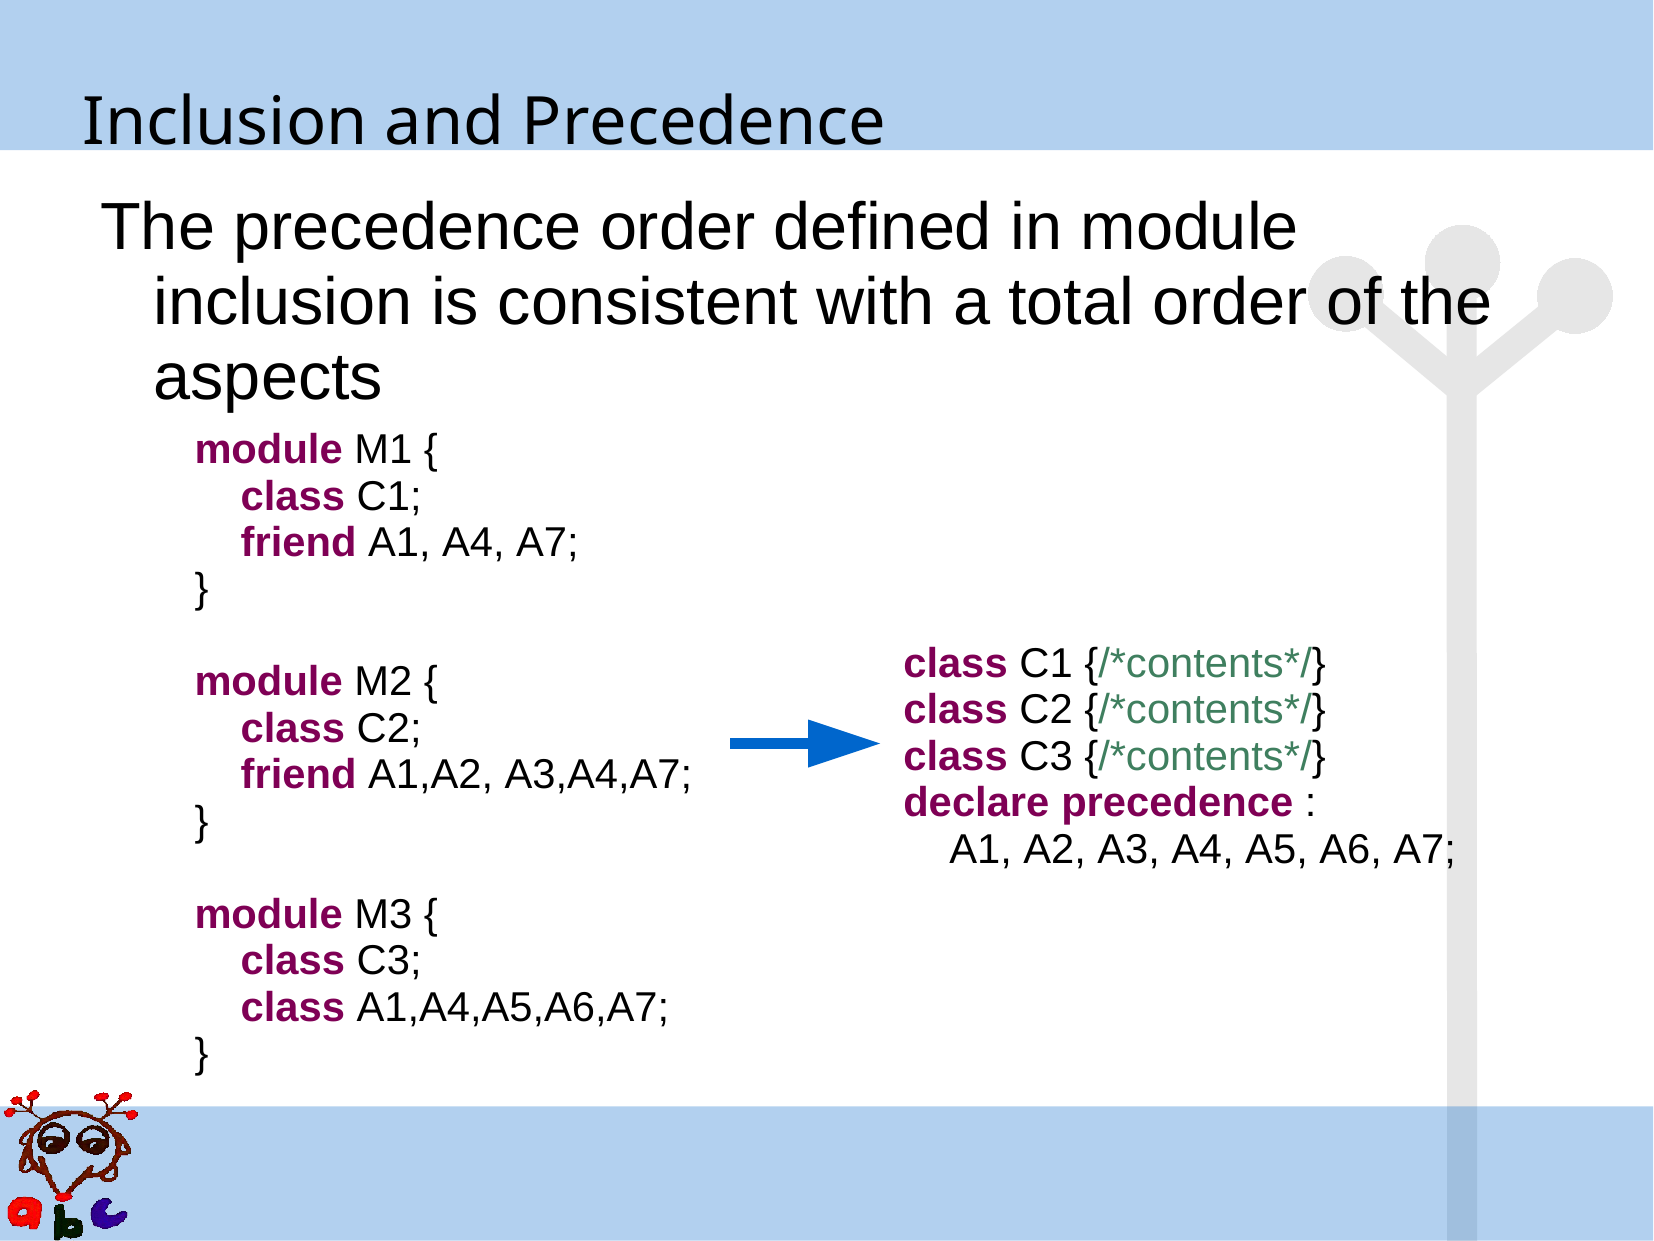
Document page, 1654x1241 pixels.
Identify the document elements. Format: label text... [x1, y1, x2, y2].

text_box module M1 { class C1; friend A1, A4, A7; } module M2 { class C2; friend A1,A2, A3,A4,A7; } module M3 { class C3; class A1,A4,A5,A6,A7; } [193, 424, 717, 1092]
list The precedence order defined in module inclusion is consistent with a total order of the aspects [82, 189, 1571, 1053]
title Inclusion and Precedence [82, 49, 1576, 188]
picture [0, 1088, 139, 1241]
text_box class C1 {/*contents*/} class C2 {/*contents*/} class C3 {/*contents*/} declare precedence : A1, A2, A3, A4, A5, A6, A7; [901, 424, 1520, 1088]
